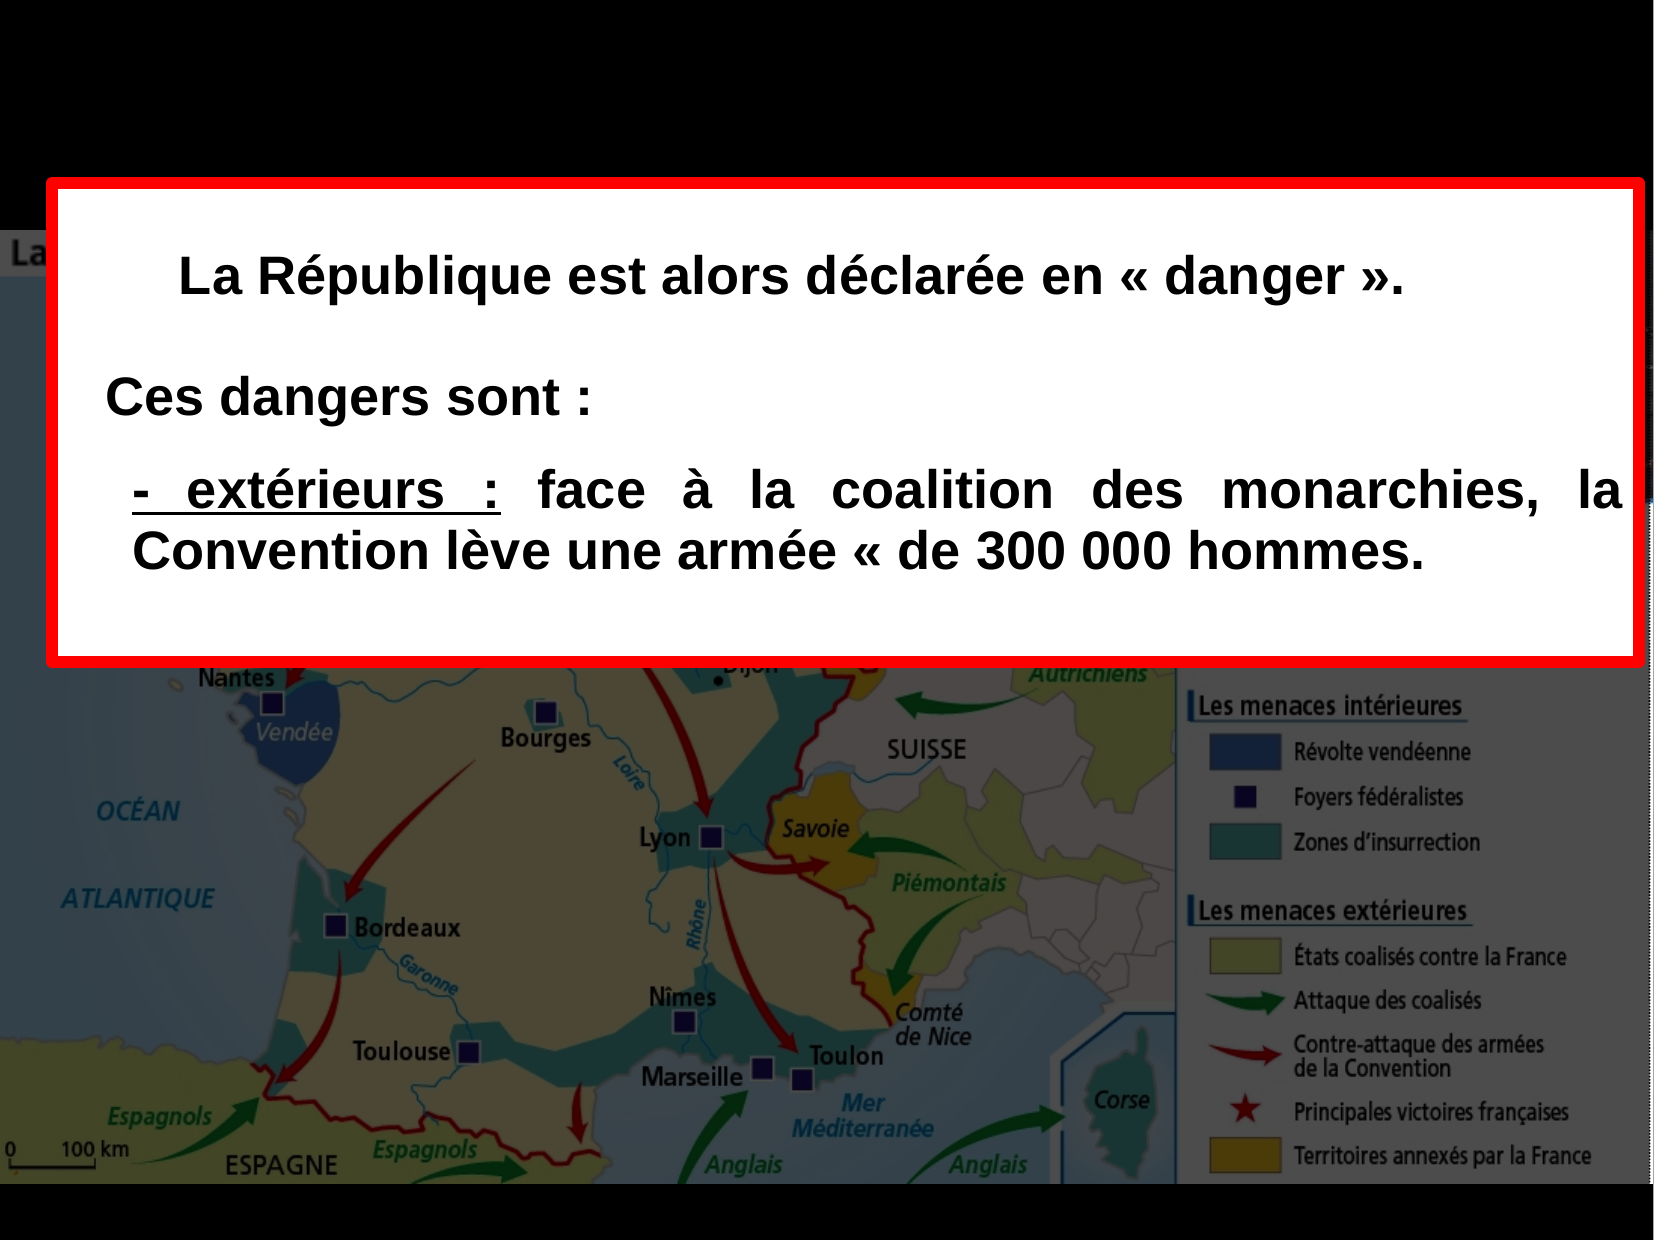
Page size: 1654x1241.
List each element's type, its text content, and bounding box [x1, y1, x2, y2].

text_box La République est alors déclarée en « danger ». Ces dangers sont : [90, 238, 1625, 547]
text_box - extérieurs : face à la coalition des monarchies, la Convention lève une armée « de 300 000 hommes. [117, 452, 1640, 649]
text_box [0, 5, 1650, 1193]
